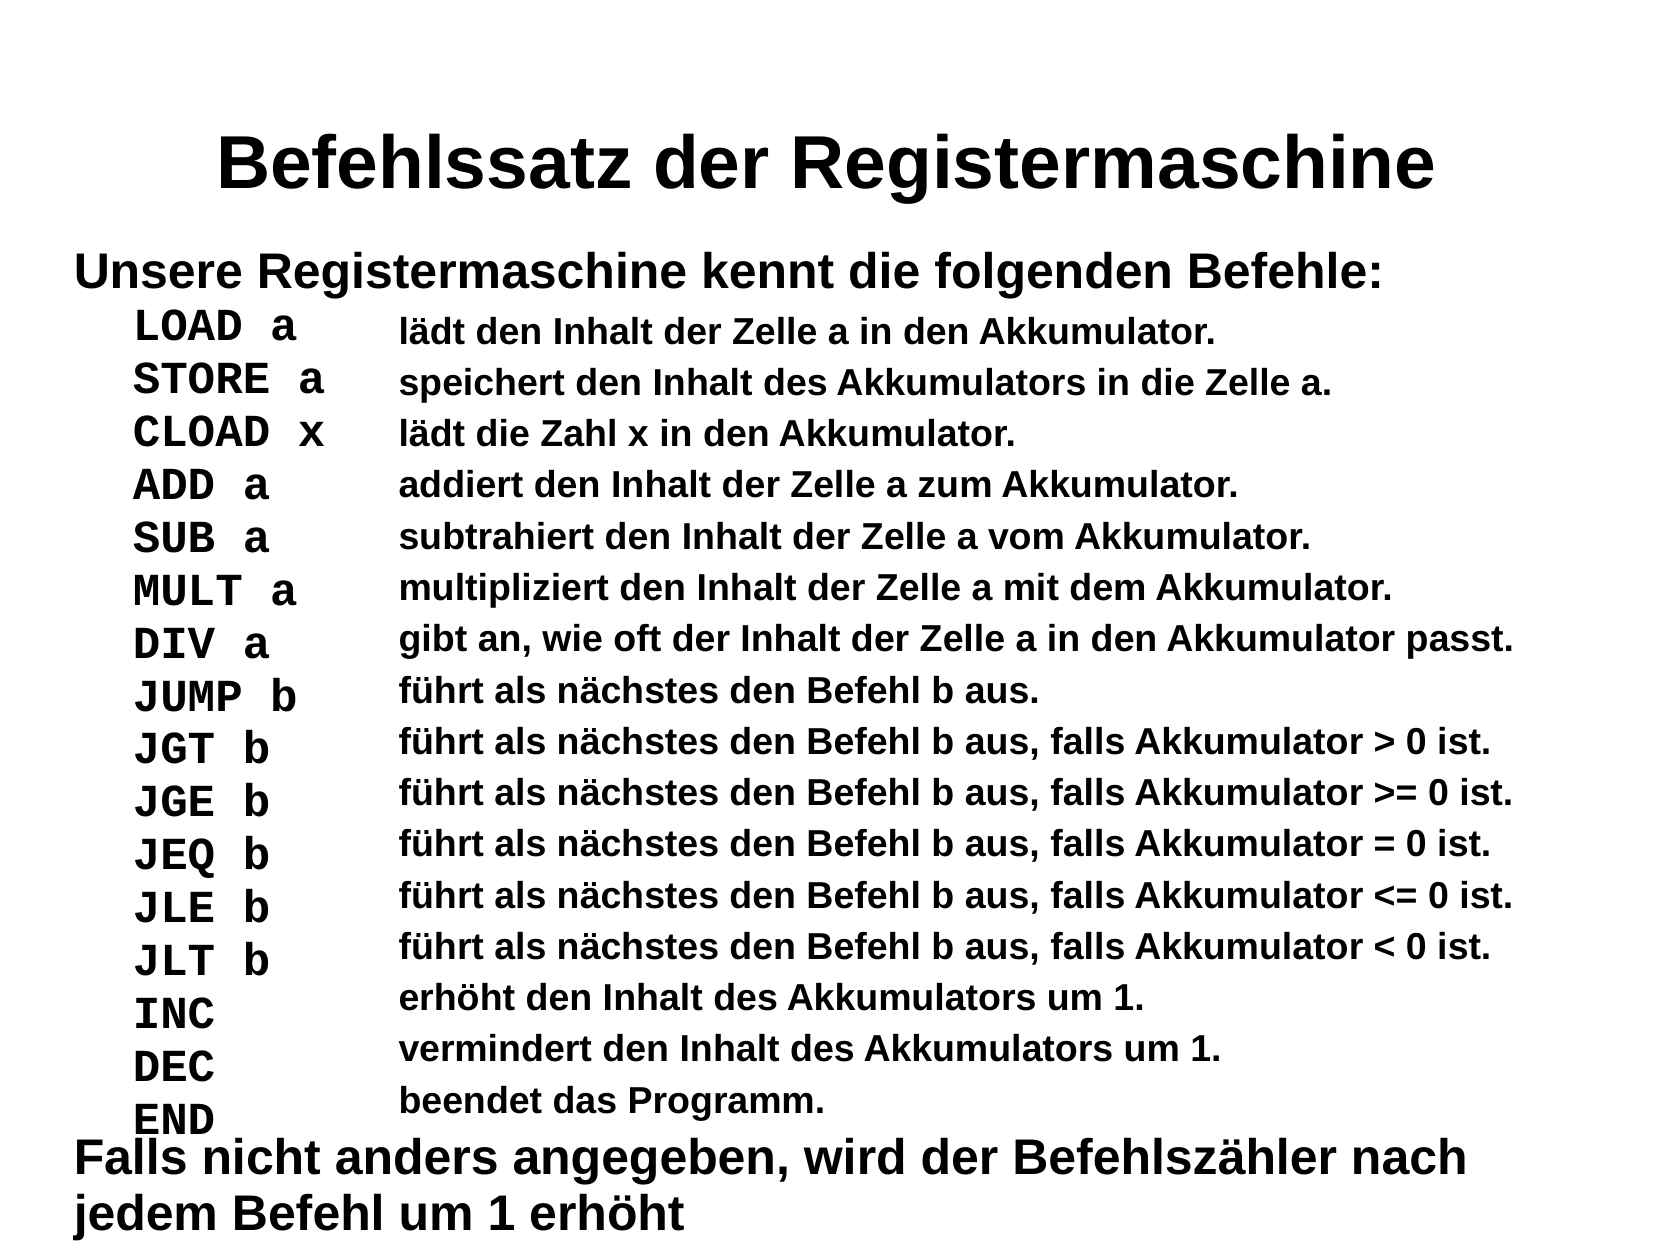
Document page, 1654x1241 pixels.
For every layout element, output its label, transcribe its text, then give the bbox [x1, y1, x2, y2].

title Befehlssatz der Registermaschine [88, 78, 1565, 236]
text_box lädt den Inhalt der Zelle a in den Akkumulator. speichert den Inhalt des Akkumulators in die Zelle a. lädt die Zahl x in den Akkumulator. addiert den Inhalt der Zelle a zum Akkumulator. subtrahiert den Inhalt der Zelle a vom Akkumulator. multipliziert den Inhalt der Zelle a mit dem Akkumulator. gibt an, wie oft der Inhalt der Zelle a in den Akkumulator passt. führt als nächstes den Befehl b aus. führt als nächstes den Befehl b aus, falls Akkumulator > 0 ist. führt als nächstes den Befehl b aus, falls Akkumulator >= 0 ist. führt als nächstes den Befehl b aus, falls Akkumulator = 0 ist. führt als nächstes den Befehl b aus, falls Akkumulator <= 0 ist. führt als nächstes den Befehl b aus, falls Akkumulator < 0 ist. erhöht den Inhalt des Akkumulators um 1. vermindert den Inhalt des Akkumulators um 1. beendet das Programm. [383, 295, 1565, 1122]
text_box Falls nicht anders angegeben, wird der Befehlszähler nach jedem Befehl um 1 erhöht [59, 1122, 1595, 1241]
text_box Unsere Registermaschine kennt die folgenden Befehle: [59, 236, 1595, 309]
text_box LOAD a STORE a CLOAD x ADD a SUB a MULT a DIV a JUMP b JGT b JGE b JEQ b JLE b JLT b INC DEC END [118, 295, 355, 1122]
